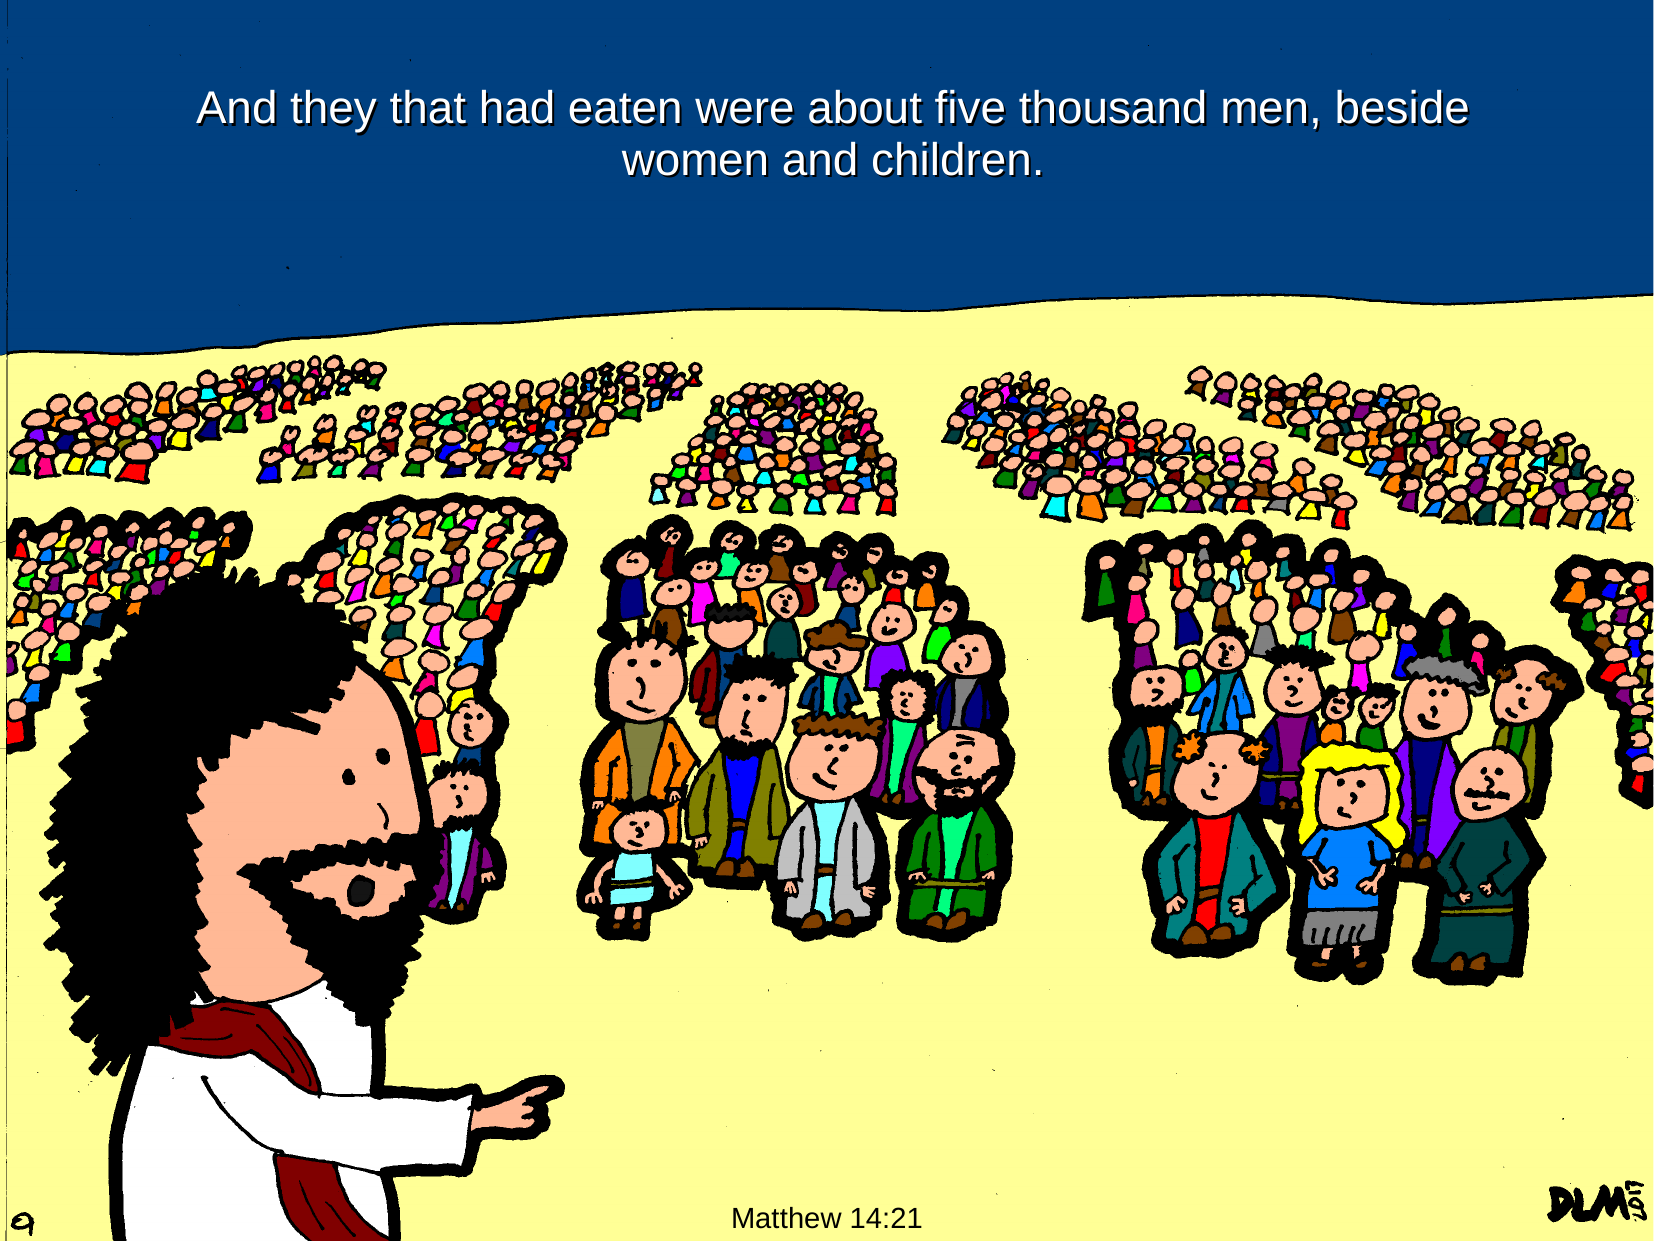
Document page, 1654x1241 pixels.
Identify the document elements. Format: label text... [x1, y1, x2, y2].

picture [0, 0, 1654, 1241]
text_box Matthew 14:21 [684, 1161, 970, 1241]
text_box And they that had eaten were about five thousand men, beside women and children. [121, 75, 1546, 192]
